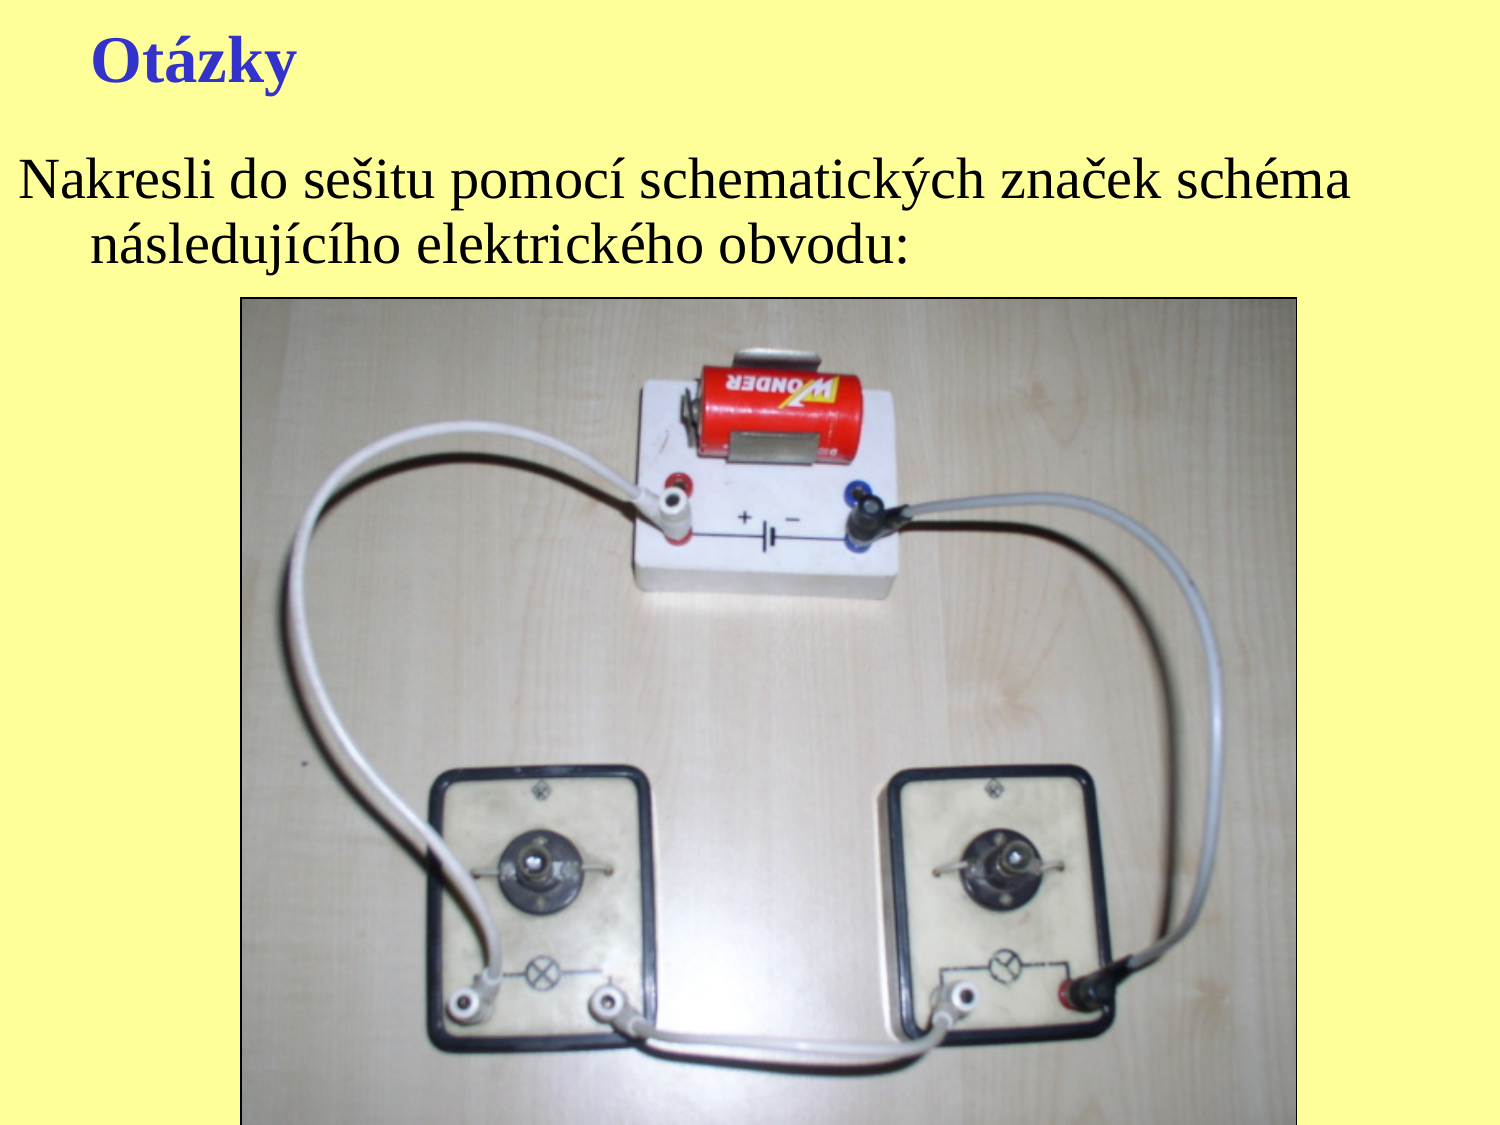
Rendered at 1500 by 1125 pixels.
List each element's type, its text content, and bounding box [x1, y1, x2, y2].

picture [241, 298, 1296, 1125]
text_box Nakresli do sešitu pomocí schematických značek schéma následujícího elektrického obvodu: [3, 139, 1500, 284]
text_box Otázky [75, 15, 314, 106]
